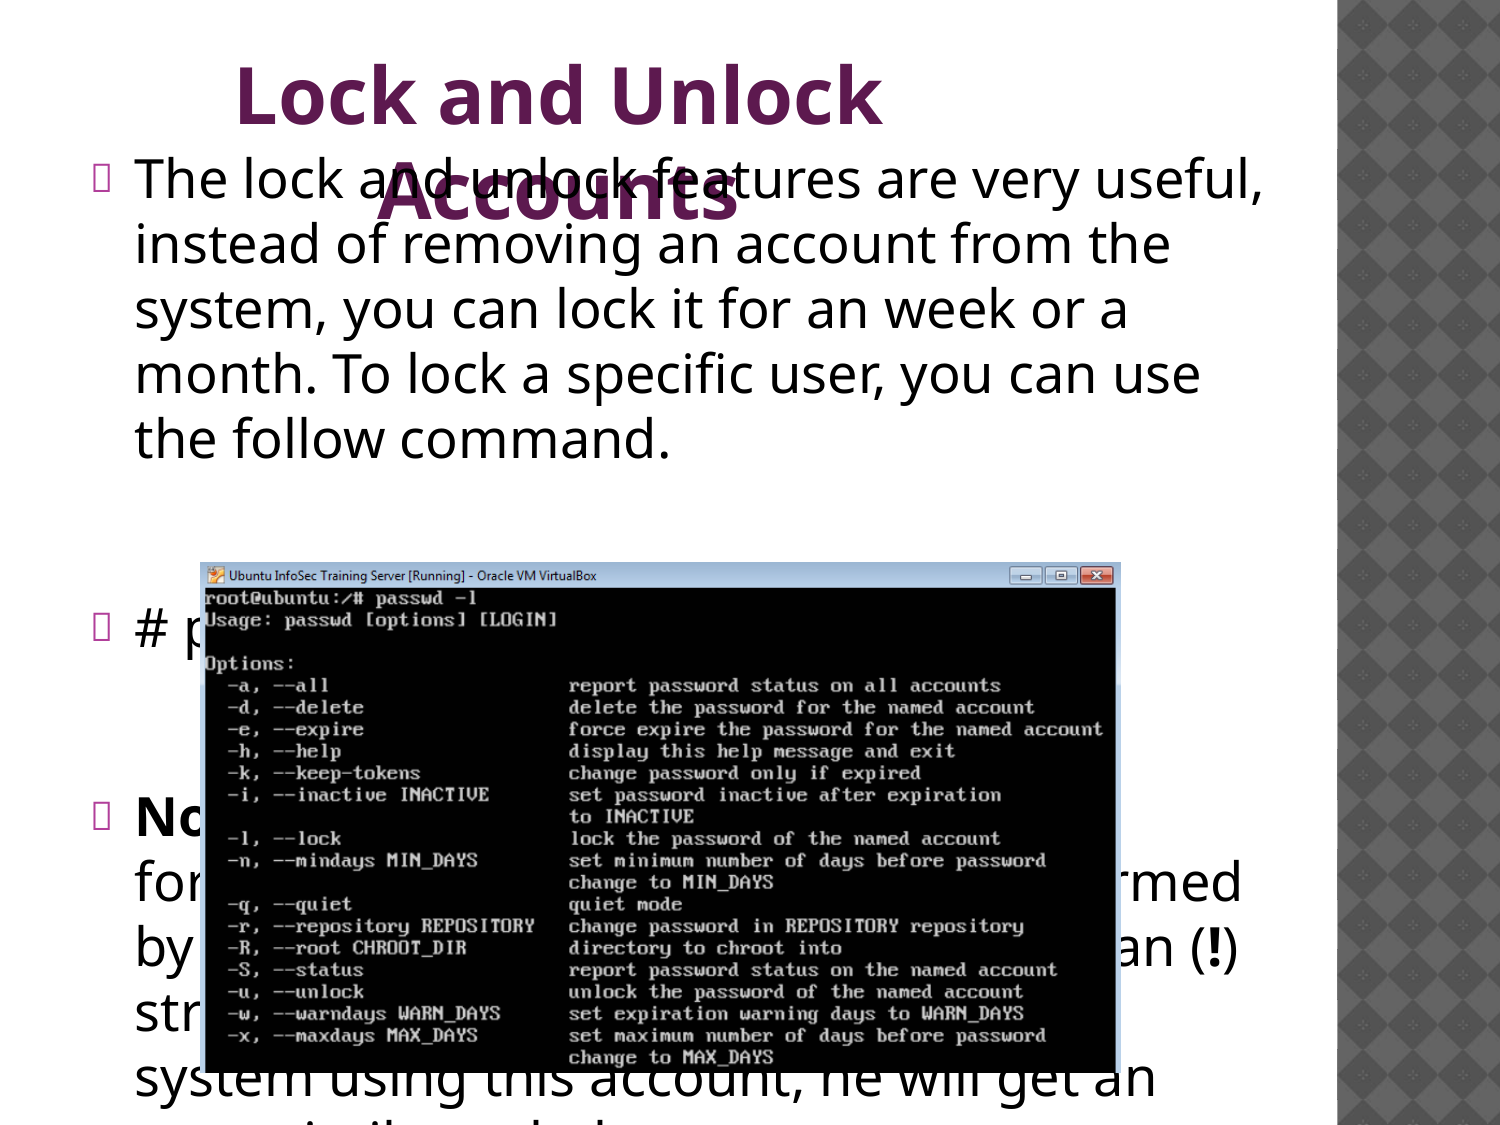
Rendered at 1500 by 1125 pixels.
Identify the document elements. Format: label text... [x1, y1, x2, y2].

list The lock and unlock features are very useful, instead of removing an account from the system, you can lock it for an week or a month. To lock a specific user, you can use the follow command. # passwd -l accountName Note : The locked user is still available for root user only. The locking is performed by replacing encrypted password with an (!) string. If someone trying to access the system using this account, he will get an error similar to below. # su - accountName This account is currently not available. To unlock or enable access to an locked account, use the command as. This will remove (!) string with encrypted password. # passwd -u accountName [75, 137, 1288, 563]
picture [200, 562, 1121, 1073]
title Lock and Unlock Accounts [75, 37, 1043, 113]
picture [1337, 0, 1500, 1125]
